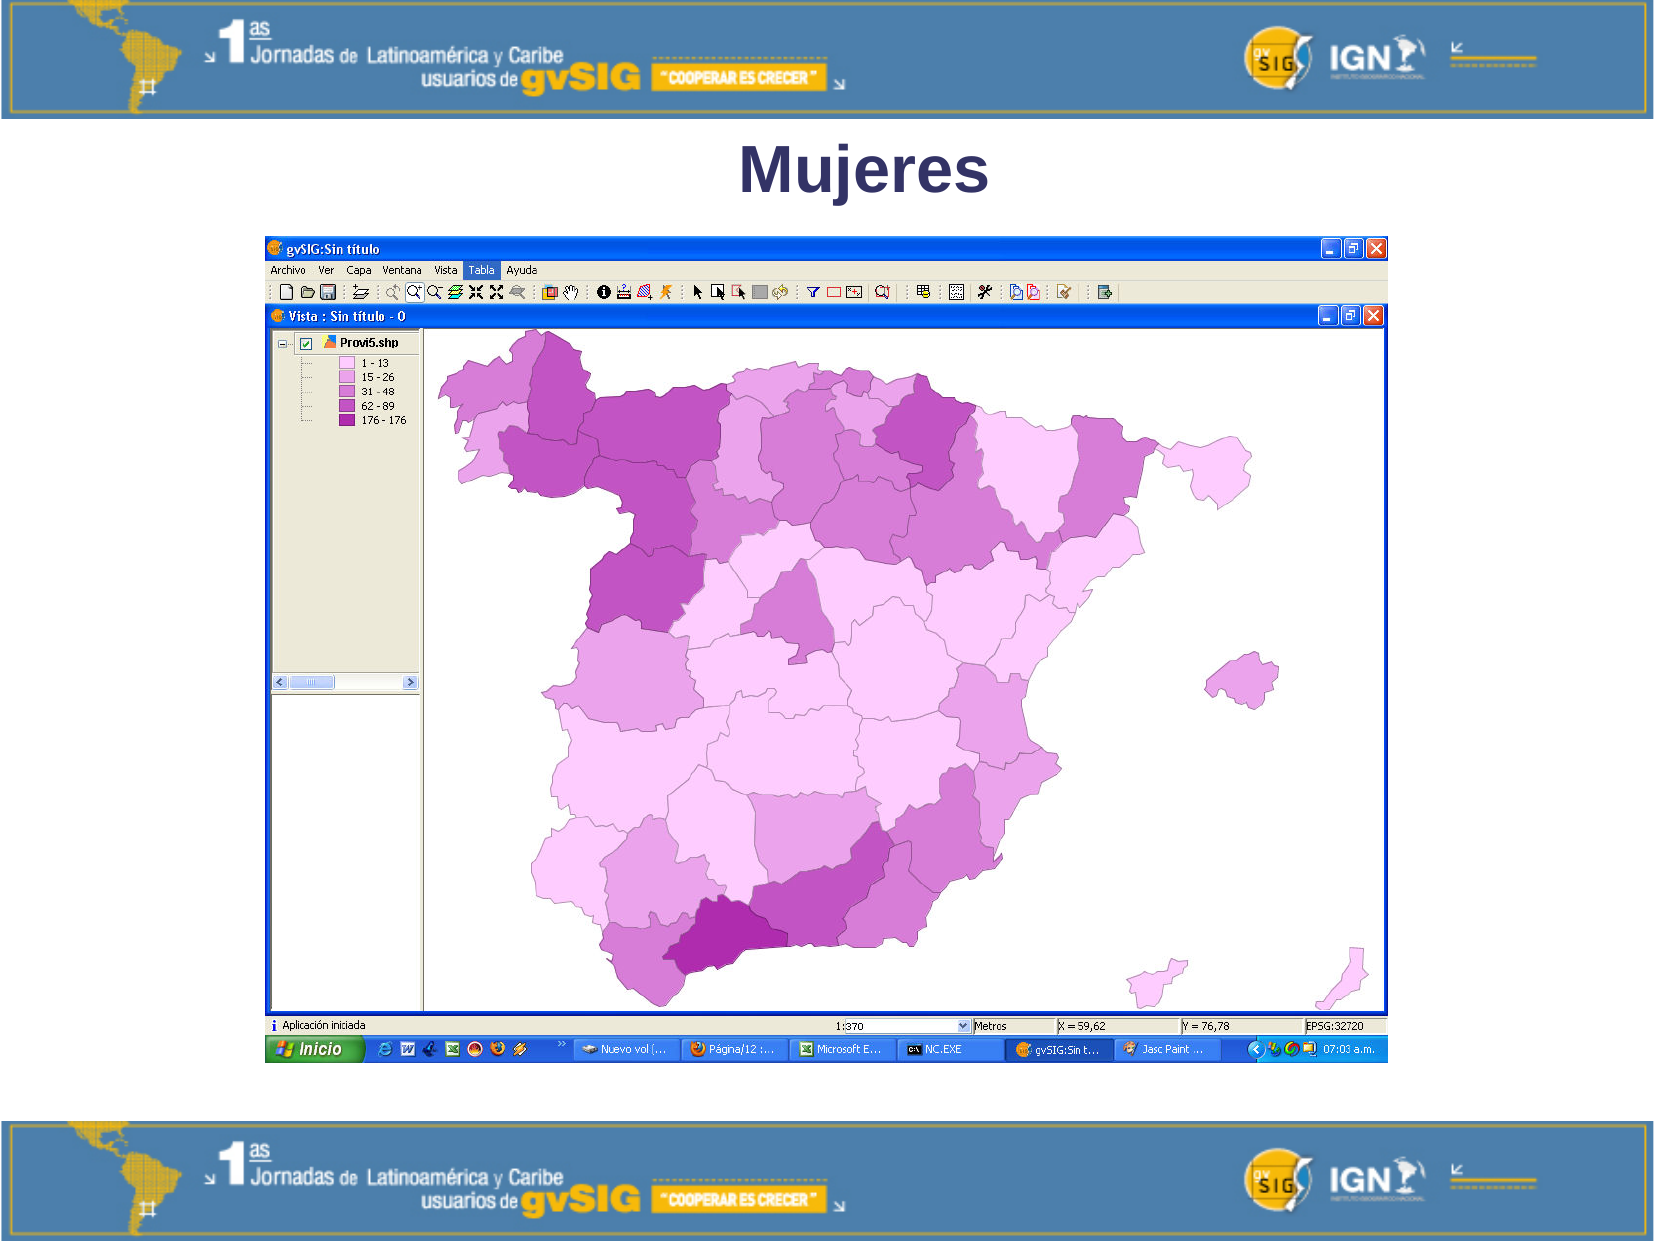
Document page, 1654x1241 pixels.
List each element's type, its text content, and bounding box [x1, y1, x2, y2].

text_box Mujeres [607, 126, 1123, 213]
picture [0, 1121, 1654, 1241]
picture [265, 236, 1388, 1063]
picture [0, 0, 1654, 119]
